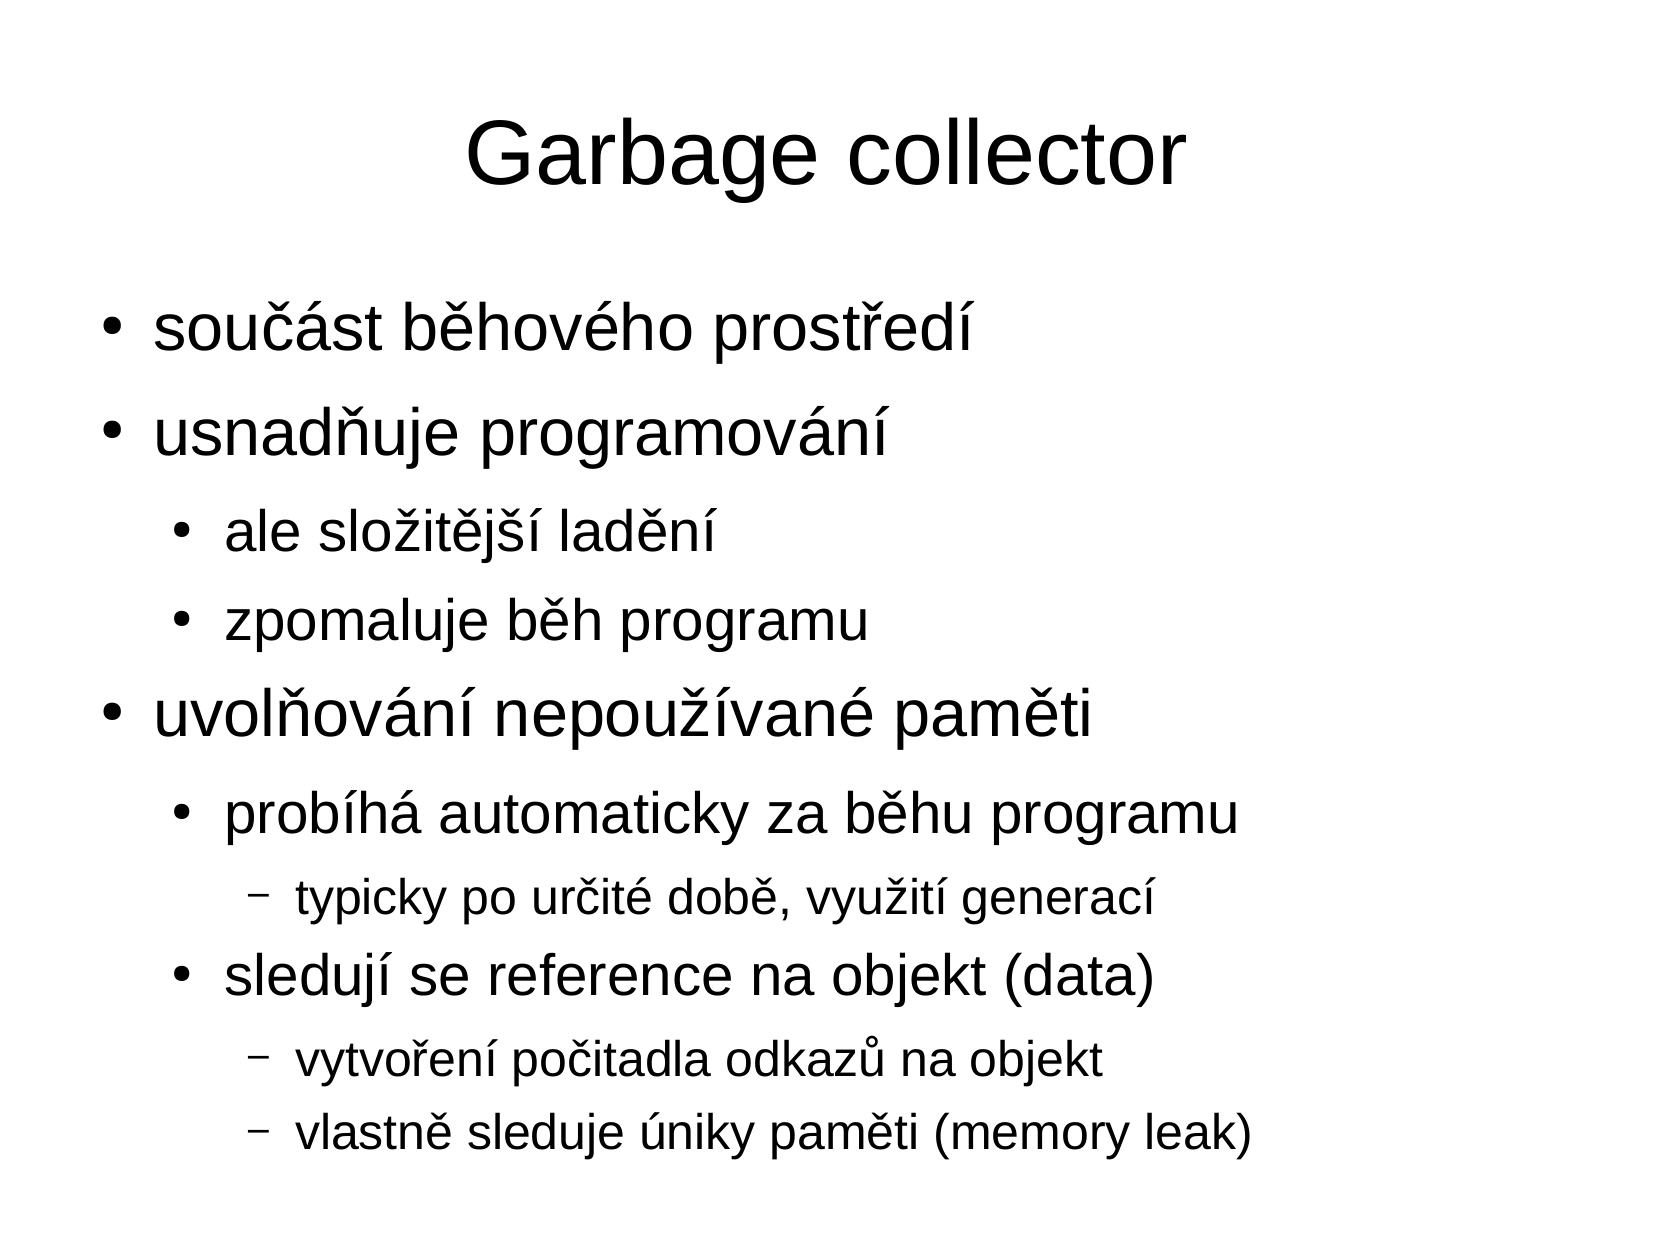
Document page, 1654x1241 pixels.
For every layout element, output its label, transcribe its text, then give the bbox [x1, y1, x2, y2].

title Garbage collector [82, 56, 1571, 250]
list součást běhového prostředí usnadňuje programování ale složitější ladění zpomaluje běh programu uvolňování nepoužívané paměti probíhá automaticky za běhu programu typicky po určité době, využití generací sledují se reference na objekt (data) vytvoření počitadla odkazů na objekt vlastně sleduje úniky paměti (memory leak) [82, 290, 1571, 1161]
